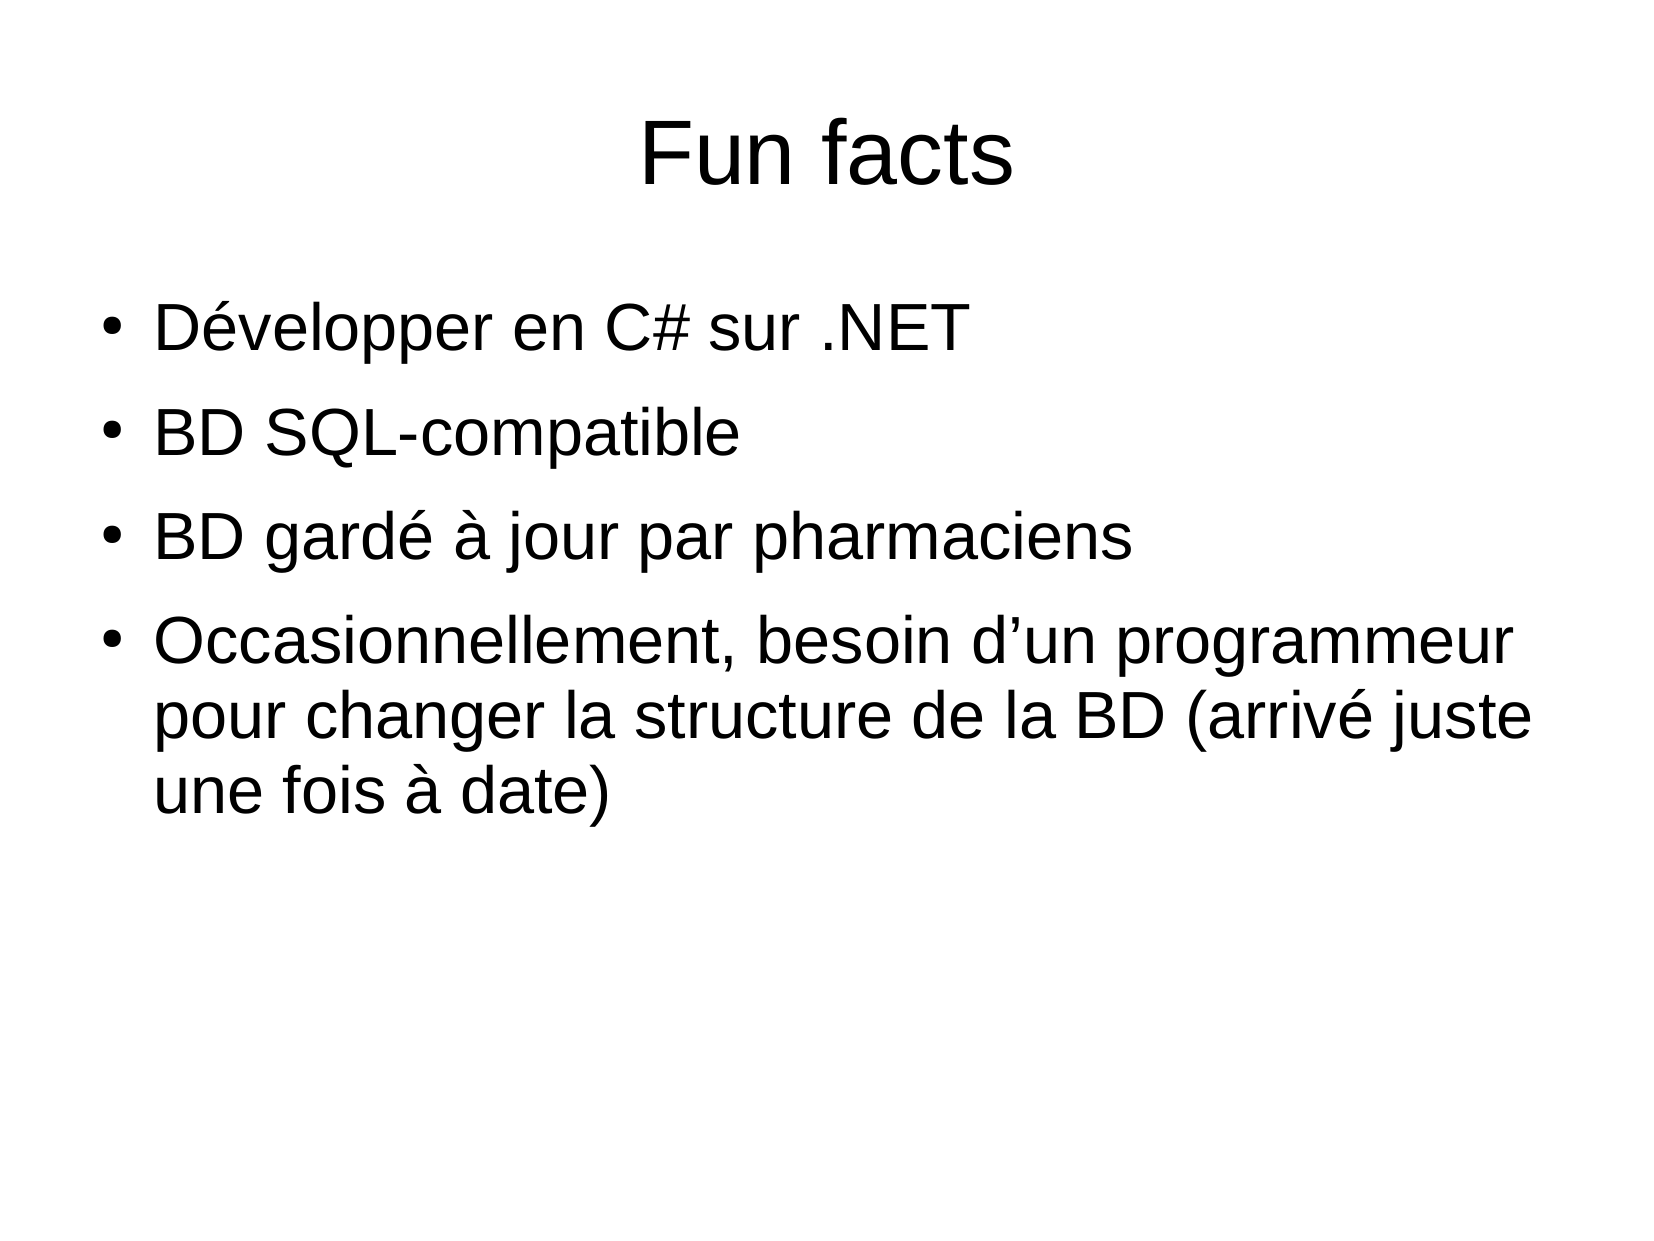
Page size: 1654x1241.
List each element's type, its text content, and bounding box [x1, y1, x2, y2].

title Fun facts [82, 49, 1571, 257]
list Développer en C# sur .NET BD SQL-compatible BD gardé à jour par pharmaciens Occasionnellement, besoin d’un programmeur pour changer la structure de la BD (arrivé juste une fois à date) [82, 290, 1571, 1010]
